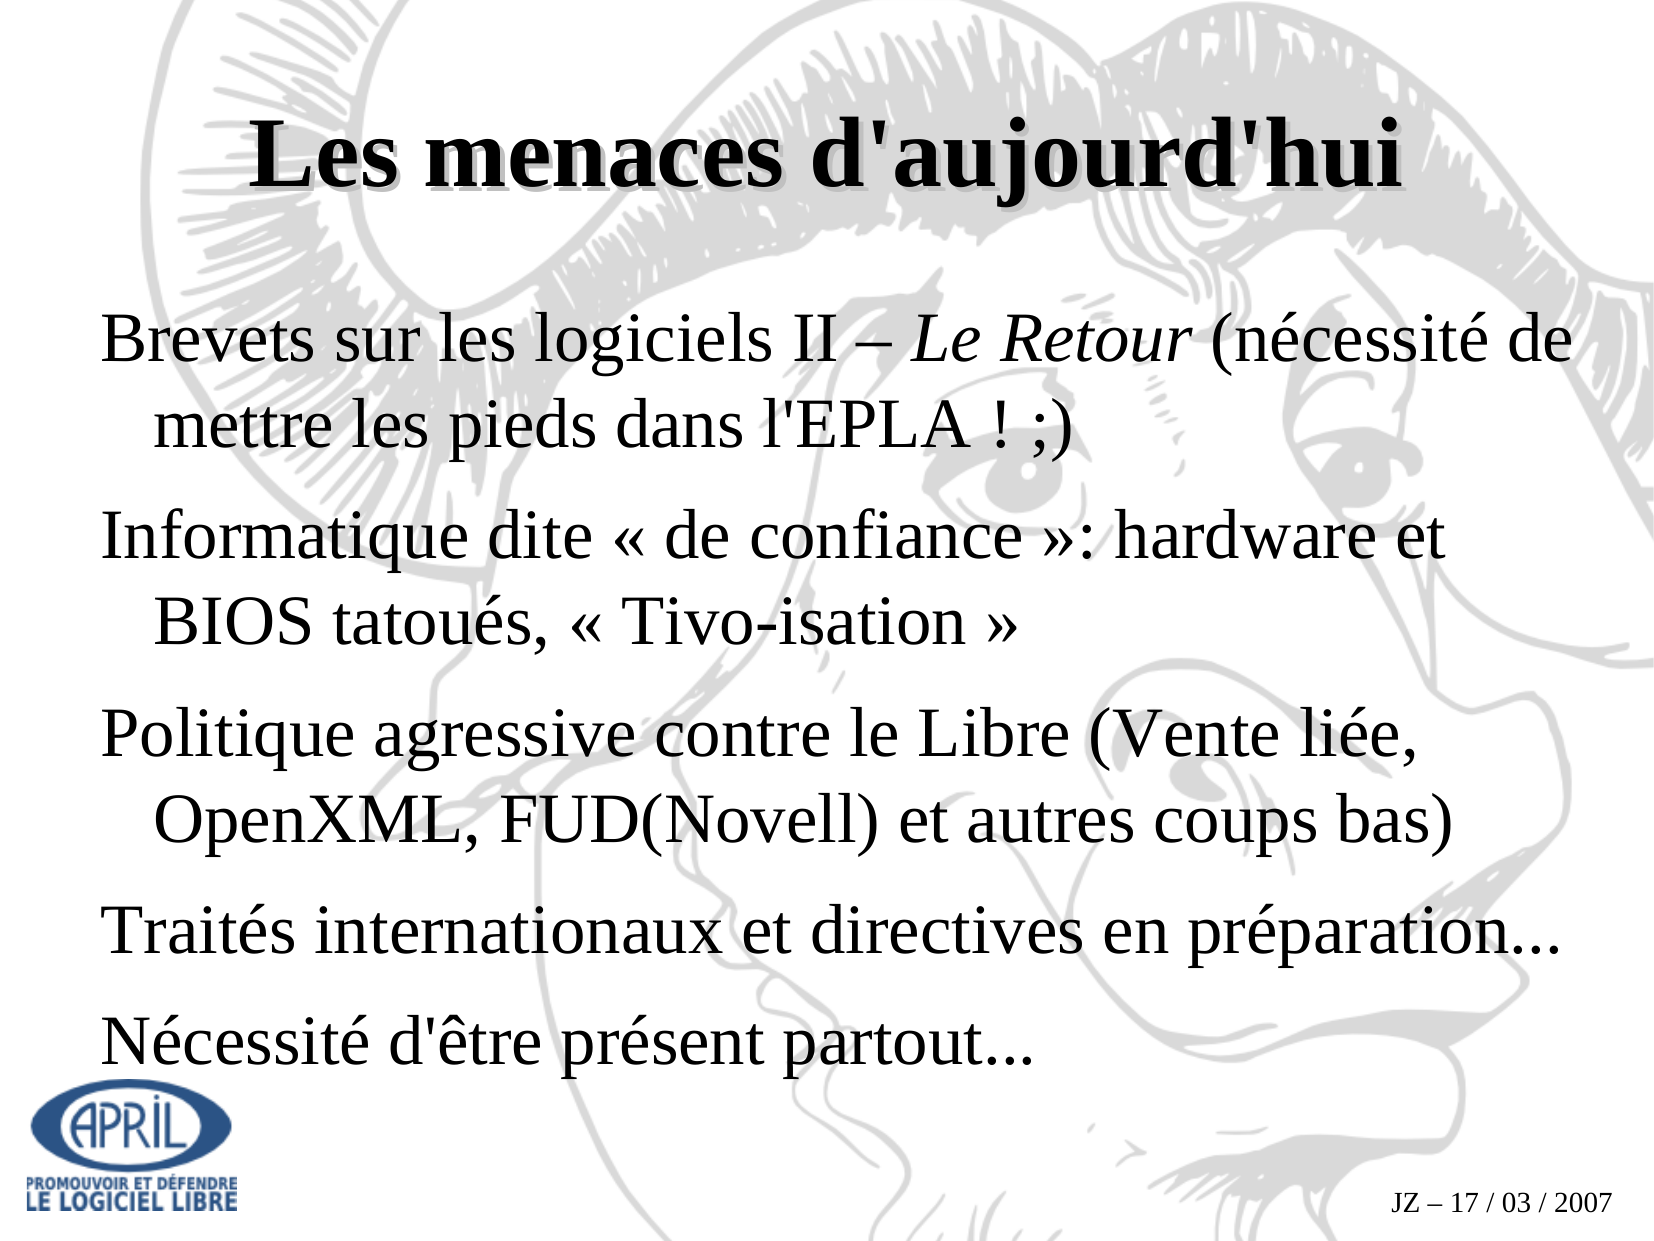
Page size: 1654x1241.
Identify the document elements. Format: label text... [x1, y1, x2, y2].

picture [0, 0, 1654, 1241]
list Brevets sur les logiciels II – Le Retour (nécessité de mettre les pieds dans l'EPLA ! ;) Informatique dite « de confiance »: hardware et BIOS tatoués, « Tivo-isation » Politique agressive contre le Libre (Vente liée, OpenXML, FUD(Novell) et autres coups bas) Traités internationaux et directives en préparation... Nécessité d'être présent partout... [82, 290, 1625, 1094]
title Les menaces d'aujourd'hui [82, 49, 1571, 257]
